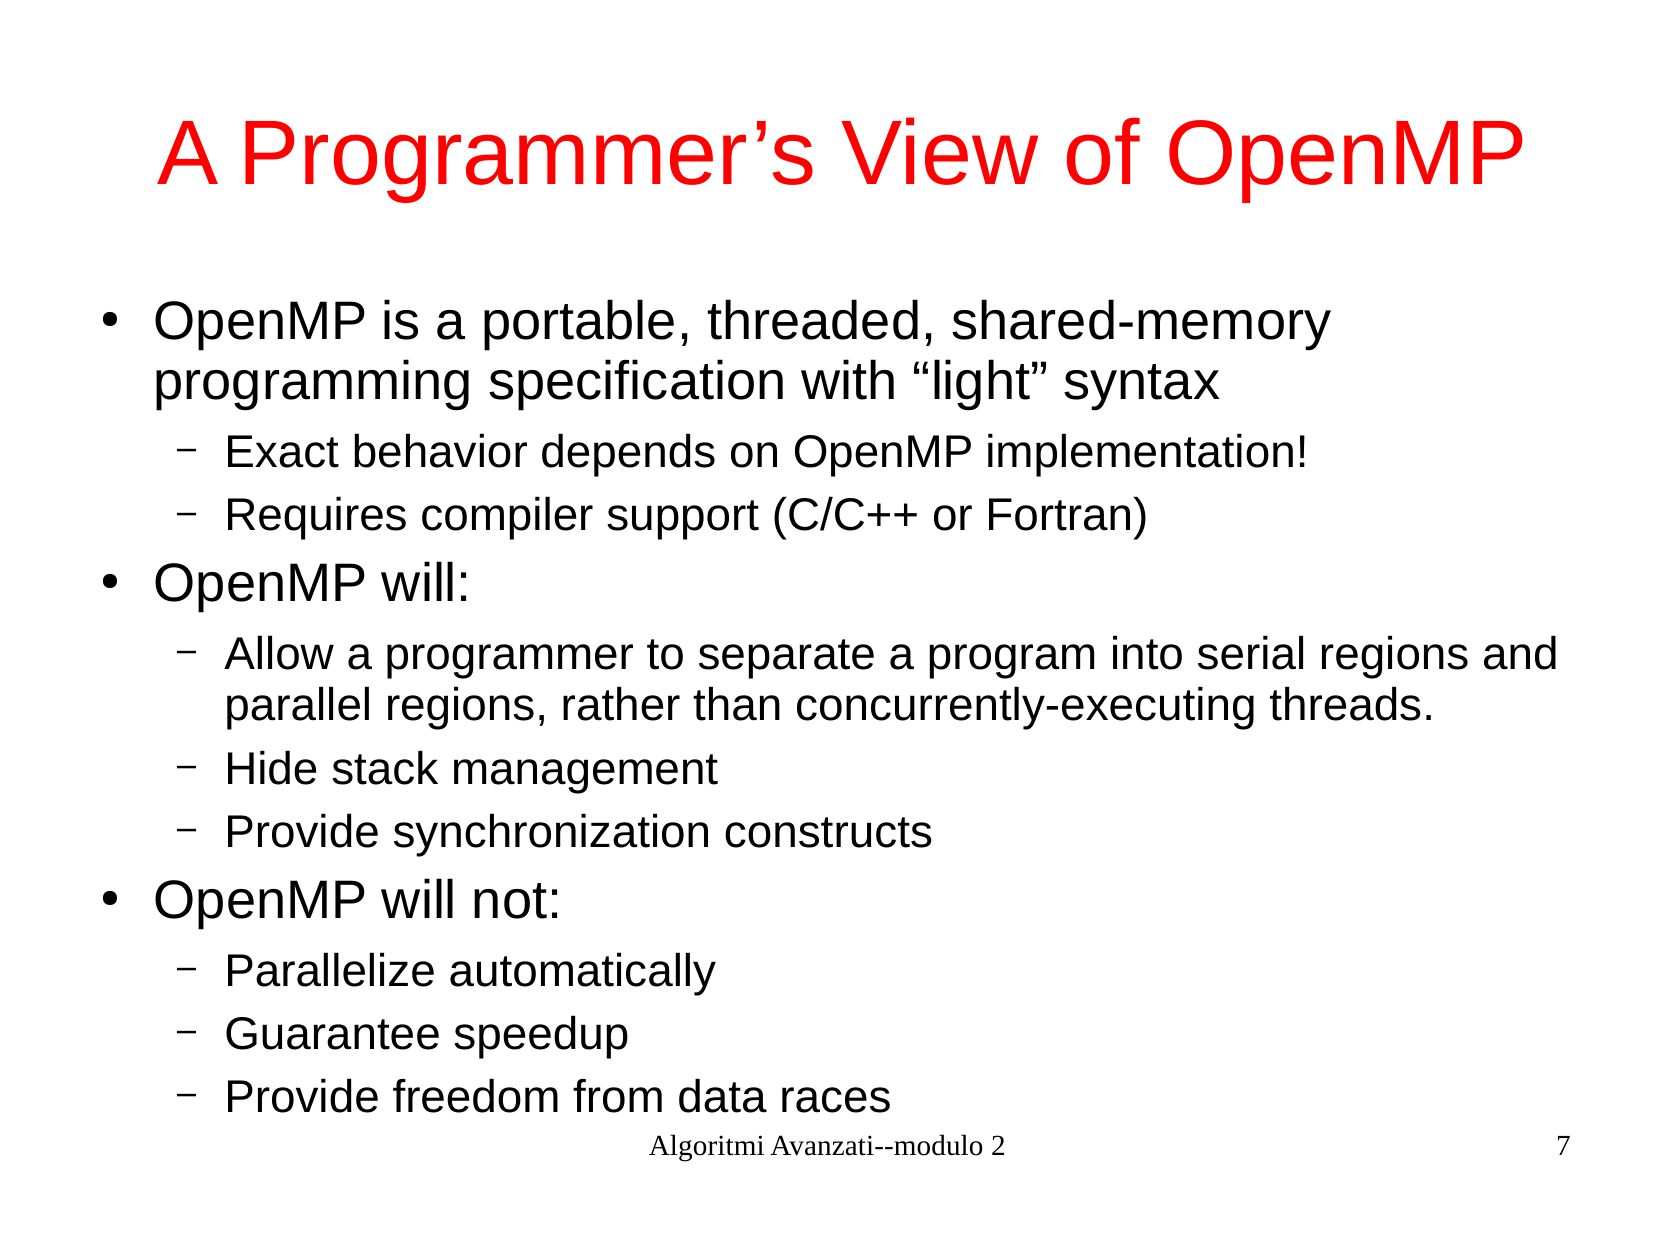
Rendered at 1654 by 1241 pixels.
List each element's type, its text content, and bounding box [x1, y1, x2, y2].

list OpenMP is a portable, threaded, shared-memory programming specification with “light” syntax Exact behavior depends on OpenMP implementation! Requires compiler support (C/C++ or Fortran) OpenMP will: Allow a programmer to separate a program into serial regions and parallel regions, rather than concurrently-executing threads. Hide stack management Provide synchronization constructs OpenMP will not: Parallelize automatically Guarantee speedup Provide freedom from data races [82, 290, 1571, 1124]
title A Programmer’s View of OpenMP [82, 49, 1571, 257]
